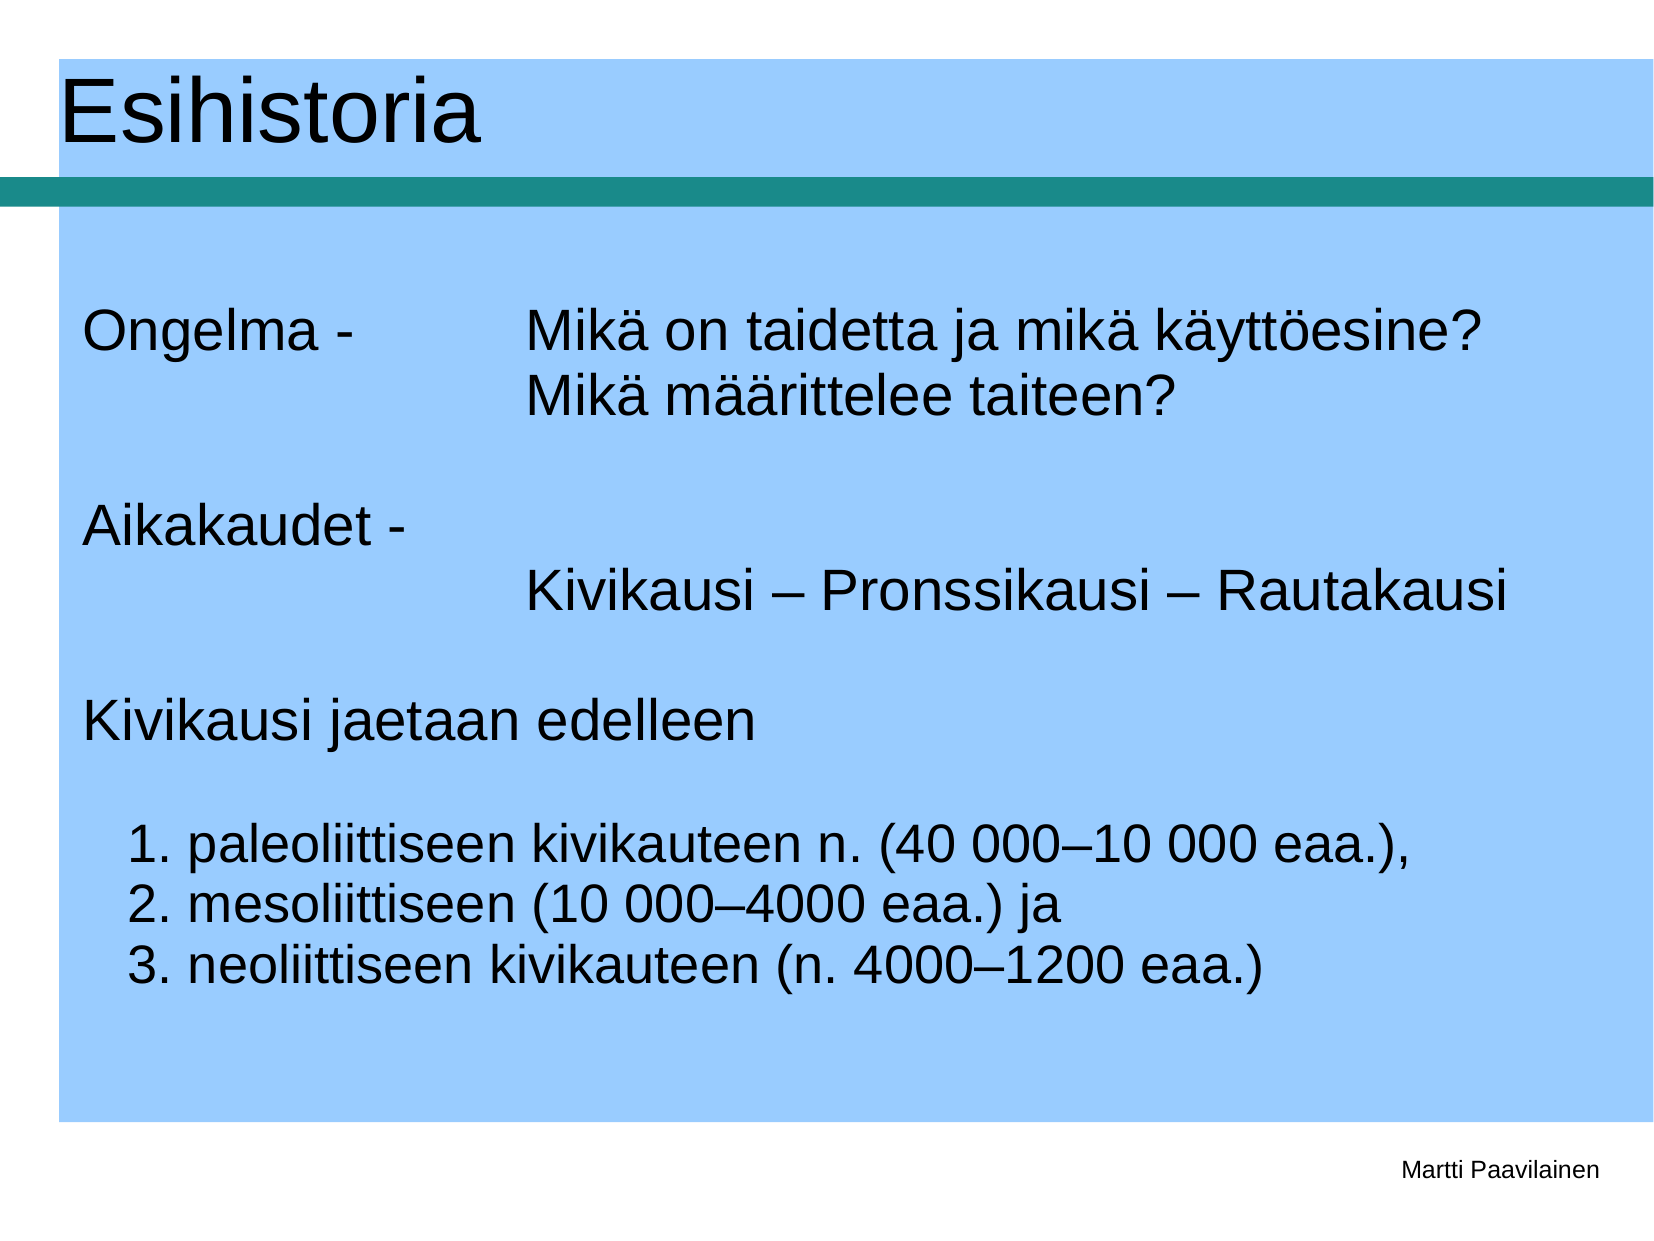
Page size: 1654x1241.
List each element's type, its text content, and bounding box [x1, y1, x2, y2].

title Esihistoria [59, 14, 863, 177]
text_box [0, 59, 1654, 1123]
title Martti Paavilainen [679, 1128, 1601, 1211]
subtitle Ongelma - Mikä on taidetta ja mikä käyttöesine? Mikä määrittelee taiteen? Aikakaudet - Kivikausi – Pronssikausi – Rautakausi Kivikausi jaetaan edelleen 1. paleoliittiseen kivikauteen n. (40 000–10 000 eaa.), 2. mesoliittiseen (10 000–4000 eaa.) ja 3. neoliittiseen kivikauteen (n. 4000–1200 eaa.) [82, 297, 1571, 1102]
